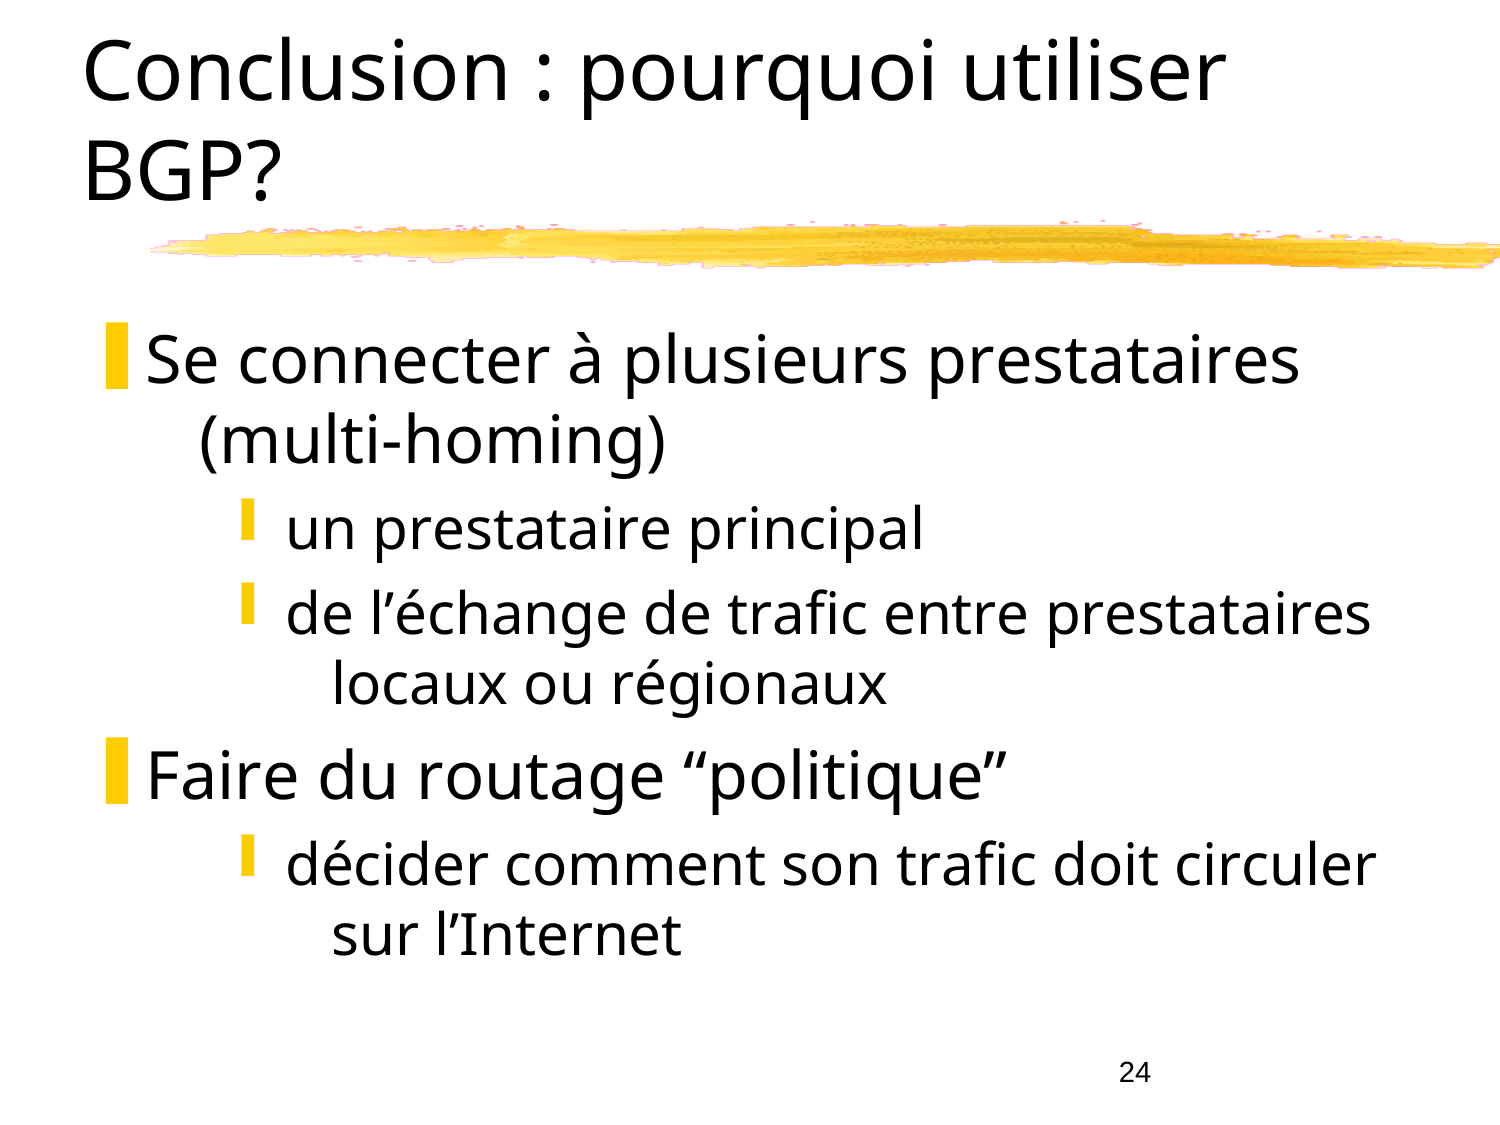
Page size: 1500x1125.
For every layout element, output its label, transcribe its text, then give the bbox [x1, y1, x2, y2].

text_box [1104, 1060, 1416, 1096]
title Conclusion : pourquoi utiliser BGP? [66, 9, 1342, 225]
list Se connecter à plusieurs prestataires (multi-homing)‏ un prestataire principal de l’échange de trafic entre prestataires locaux ou régionaux Faire du routage “politique” décider comment son trafic doit circuler sur l’Internet [75, 309, 1417, 1060]
